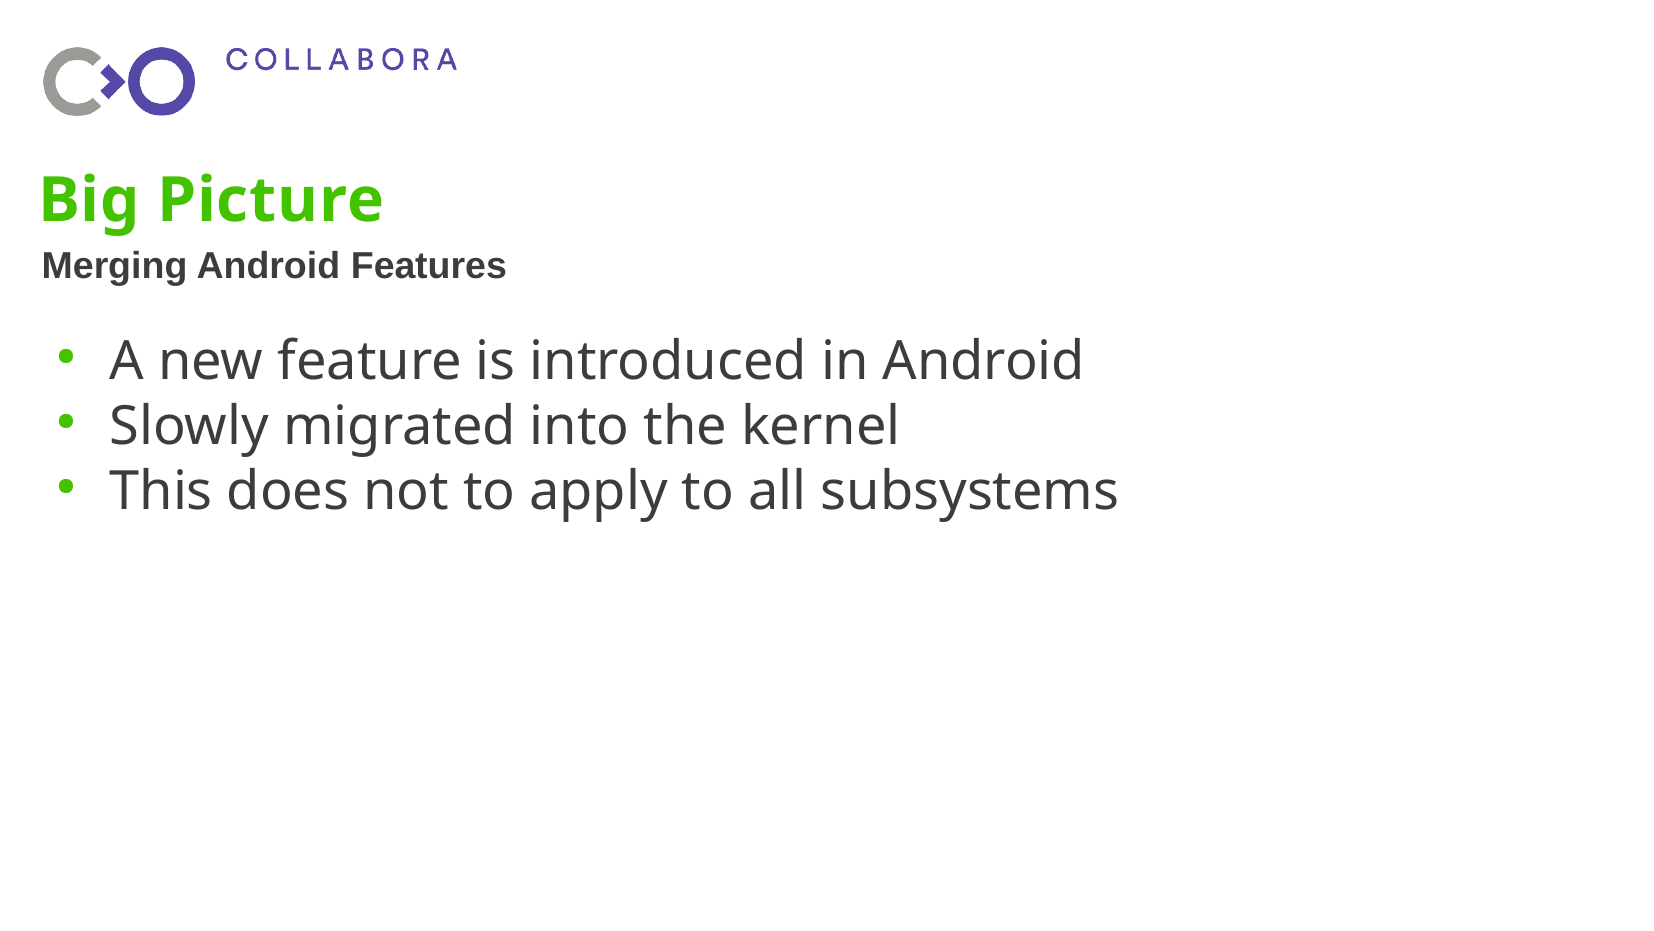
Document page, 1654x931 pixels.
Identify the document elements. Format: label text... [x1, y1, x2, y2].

list A new feature is introduced in Android Slowly migrated into the kernel This does not to apply to all subsystems [38, 325, 1614, 581]
text_box Merging Android Features [41, 240, 1614, 290]
picture [43, 47, 457, 116]
title Big Picture [38, 159, 1614, 216]
